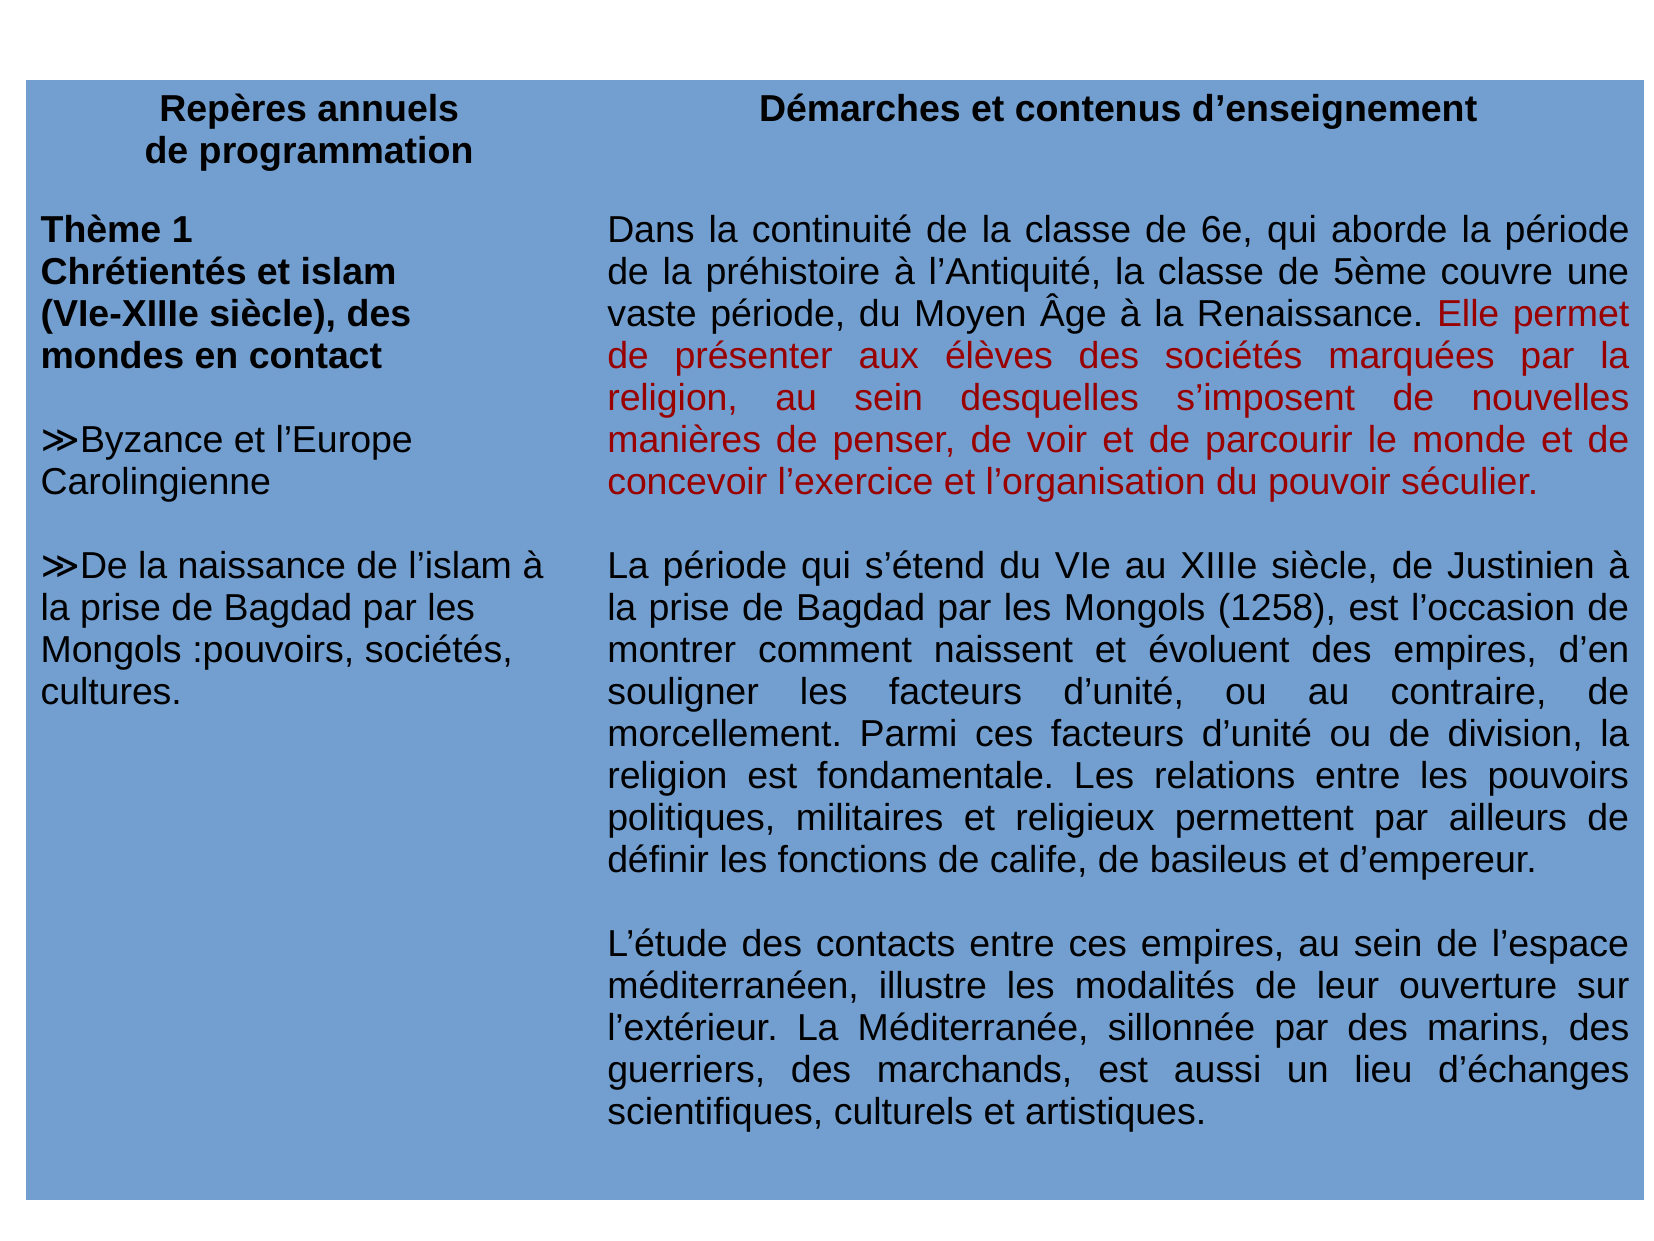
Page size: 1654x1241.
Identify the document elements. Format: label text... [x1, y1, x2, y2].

table_cell Thème 1 Chrétientés et islam (VIe-XIIIe siècle), des mondes en contact ≫Byzance et l’Europe Carolingienne ≫De la naissance de l’islam à la prise de Bagdad par les Mongols :pouvoirs, sociétés, cultures. [26, 201, 593, 1200]
table_cell Dans la continuité de la classe de 6e, qui aborde la période de la préhistoire à l’Antiquité, la classe de 5ème couvre une vaste période, du Moyen Âge à la Renaissance. Elle permet de présenter aux élèves des sociétés marquées par la religion, au sein desquelles s’imposent de nouvelles manières de penser, de voir et de parcourir le monde et de concevoir l’exercice et l’organisation du pouvoir séculier. La période qui s’étend du VIe au XIIIe siècle, de Justinien à la prise de Bagdad par les Mongols (1258), est l’occasion de montrer comment naissent et évoluent des empires, d’en souligner les facteurs d’unité, ou au contraire, de morcellement. Parmi ces facteurs d’unité ou de division, la religion est fondamentale. Les relations entre les pouvoirs politiques, militaires et religieux permettent par ailleurs de définir les fonctions de calife, de basileus et d’empereur. L’étude des contacts entre ces empires, au sein de l’espace méditerranéen, illustre les modalités de leur ouverture sur l’extérieur. La Méditerranée, sillonnée par des marins, des guerriers, des marchands, est aussi un lieu d’échanges scientifiques, culturels et artistiques. [593, 201, 1644, 1200]
table_header Repères annuels de programmation [26, 80, 593, 201]
table_header Démarches et contenus d’enseignement [593, 80, 1644, 201]
